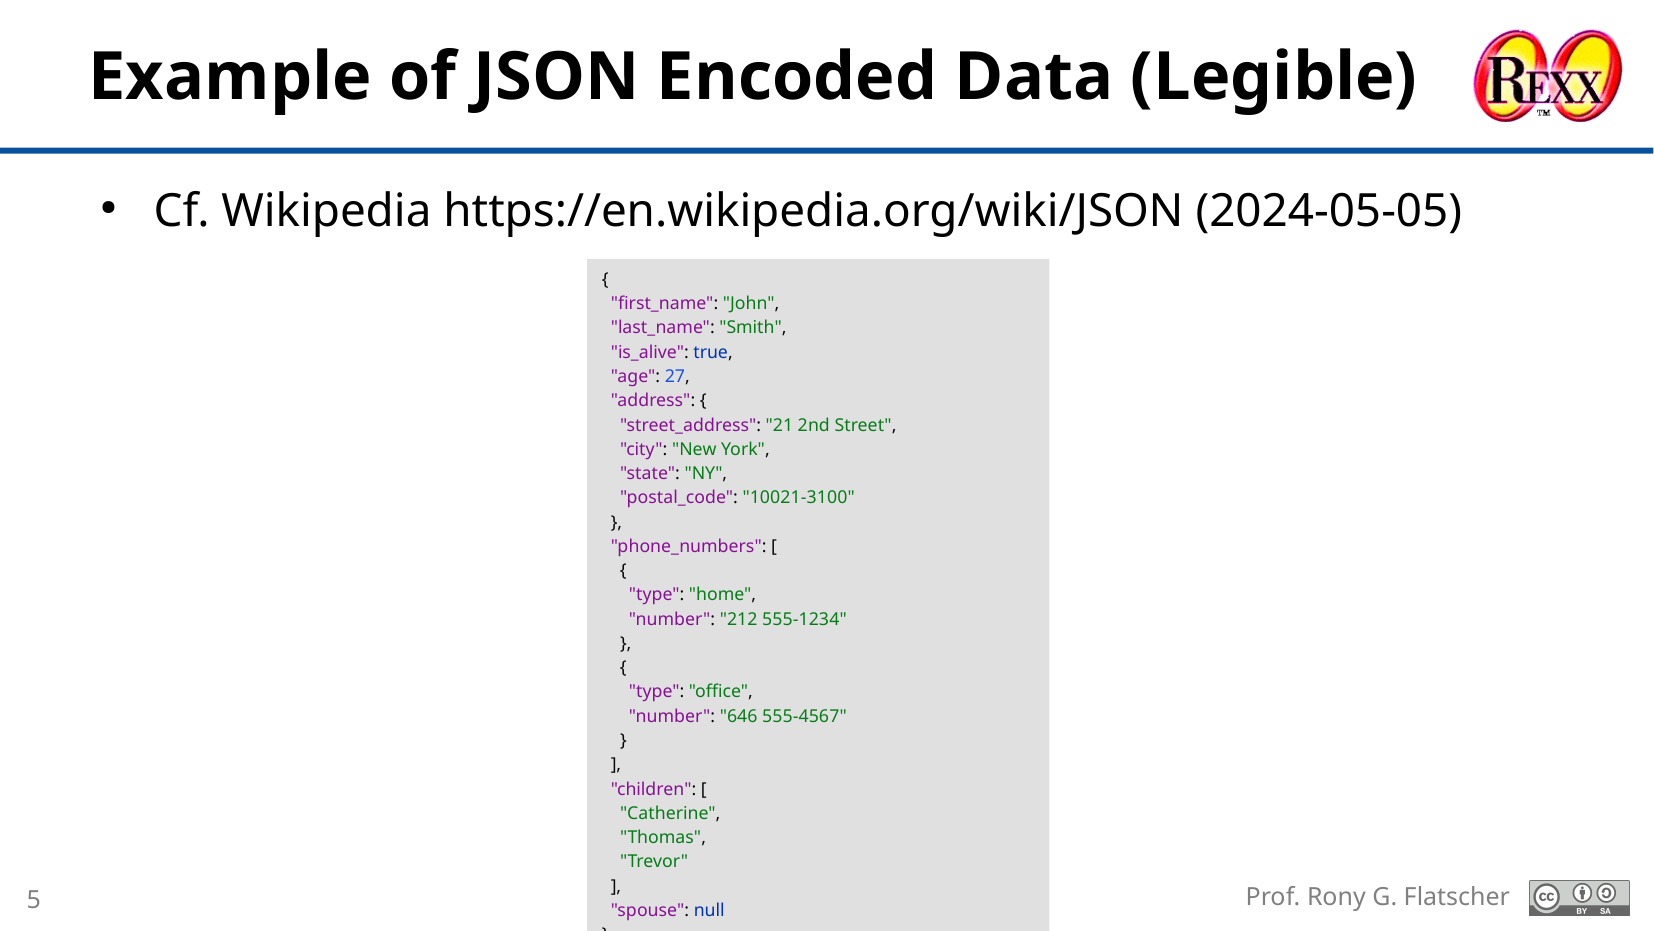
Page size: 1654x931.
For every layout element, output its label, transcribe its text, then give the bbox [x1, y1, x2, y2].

text_box { "first_name": "John", "last_name": "Smith", "is_alive": true, "age": 27, "address": { "street_address": "21 2nd Street", "city": "New York", "state": "NY", "postal_code": "10021-3100" }, "phone_numbers": [ { "type": "home", "number": "212 555-1234" }, { "type": "office", "number": "646 555-4567" } ], "children": [ "Catherine", "Thomas", "Trevor" ], "spouse": null } [587, 258, 1050, 919]
list Cf. Wikipedia https://en.wikipedia.org/wiki/JSON (2024-05-05) [82, 177, 1573, 857]
title Example of JSON Encoded Data (Legible) [29, 0, 1654, 148]
